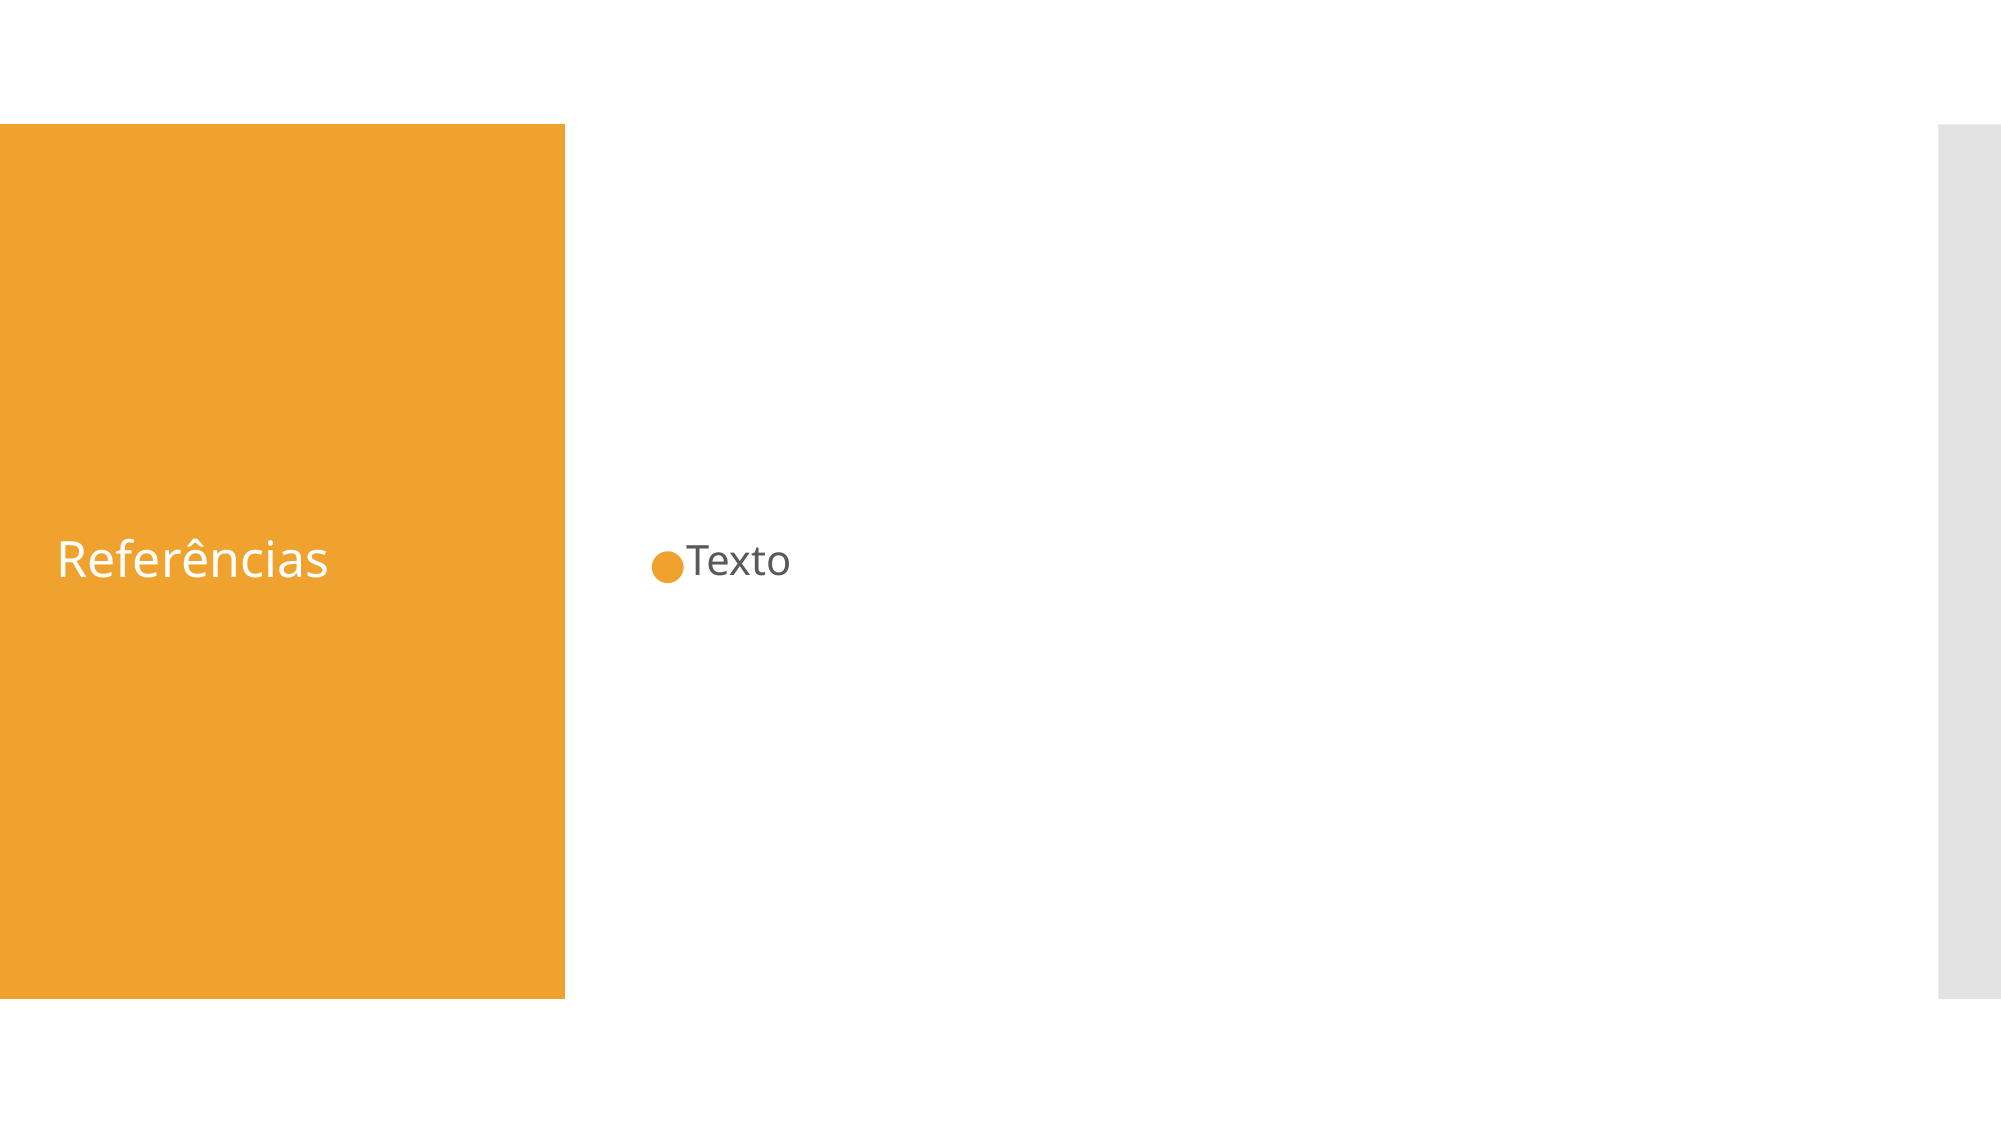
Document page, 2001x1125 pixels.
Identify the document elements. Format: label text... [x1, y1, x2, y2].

text_box Texto [635, 142, 1835, 982]
text_box Referências [41, 184, 525, 939]
